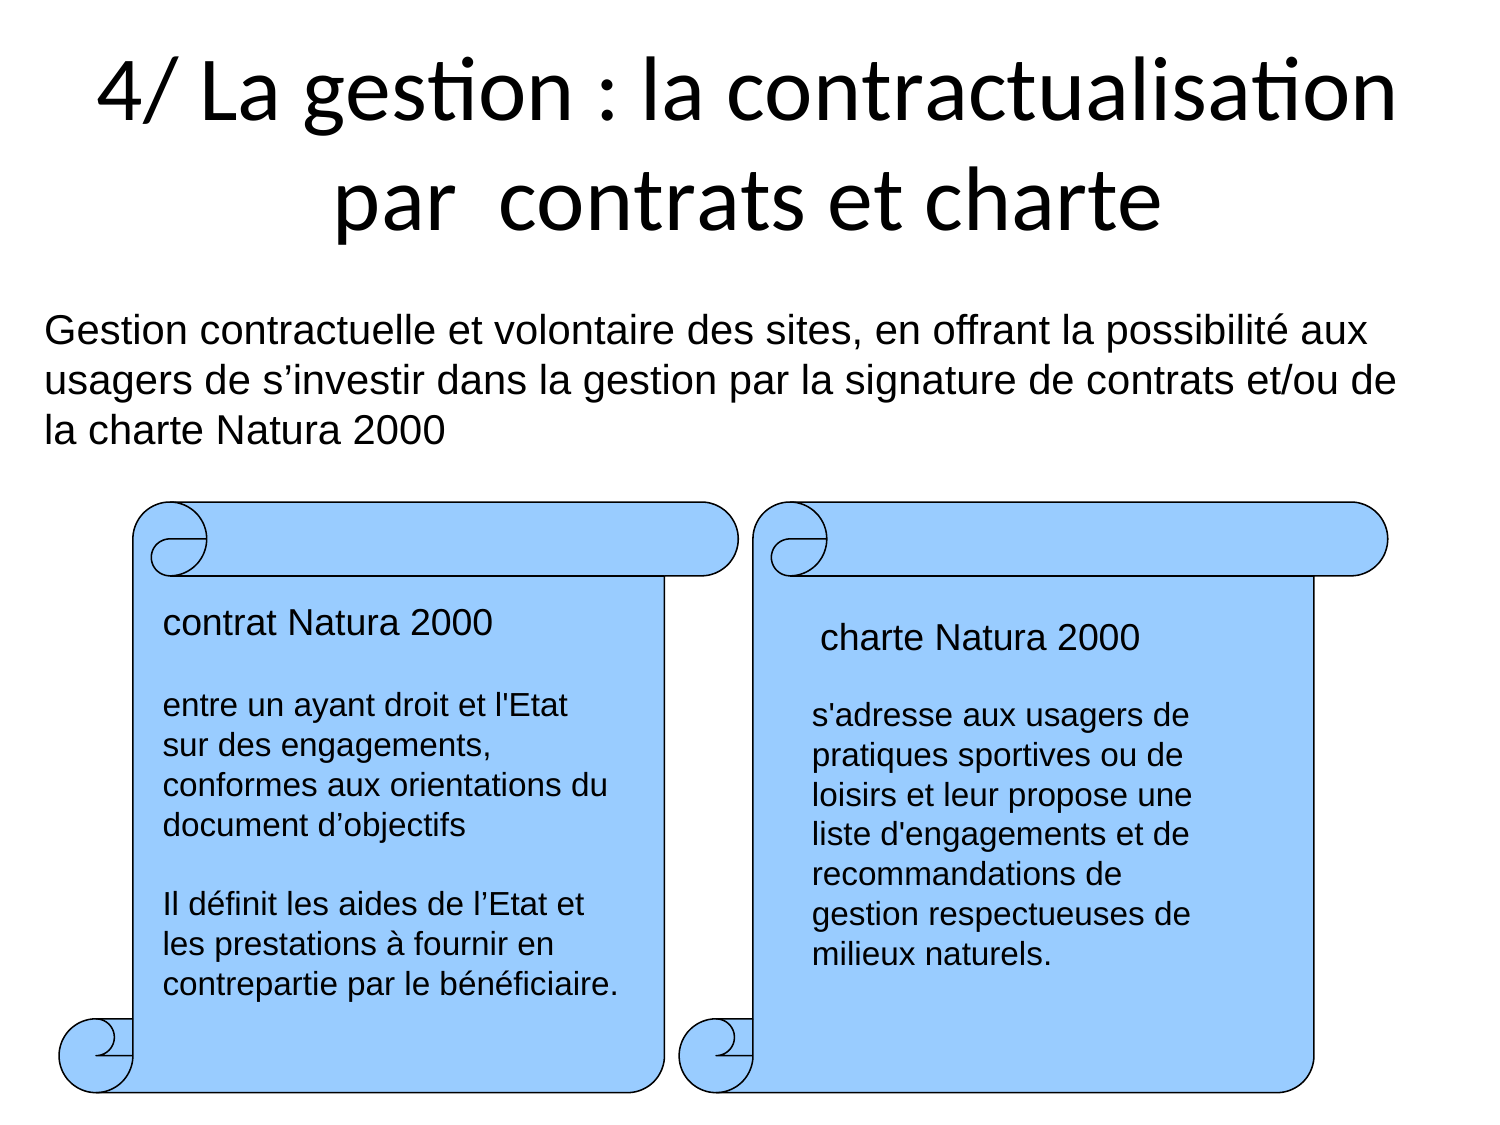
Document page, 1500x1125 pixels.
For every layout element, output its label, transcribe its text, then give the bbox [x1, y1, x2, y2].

title 4/ La gestion : la contractualisation par contrats et charte [75, 21, 1423, 257]
text_box Gestion contractuelle et volontaire des sites, en offrant la possibilité aux usagers de s’investir dans la gestion par la signature de contrats et/ou de la charte Natura 2000 [29, 295, 1418, 461]
text_box charte Natura 2000 s'adresse aux usagers de pratiques sportives ou de loisirs et leur propose une liste d'engagements et de recommandations de gestion respectueuses de milieux naturels. [797, 605, 1211, 980]
text_box [679, 502, 1388, 1093]
text_box contrat Natura 2000 entre un ayant droit et l'Etat sur des engagements, conformes aux orientations du document d’objectifs Il définit les aides de l’Etat et les prestations à fournir en contrepartie par le bénéficiaire. [147, 590, 647, 1090]
text_box [59, 502, 739, 1093]
